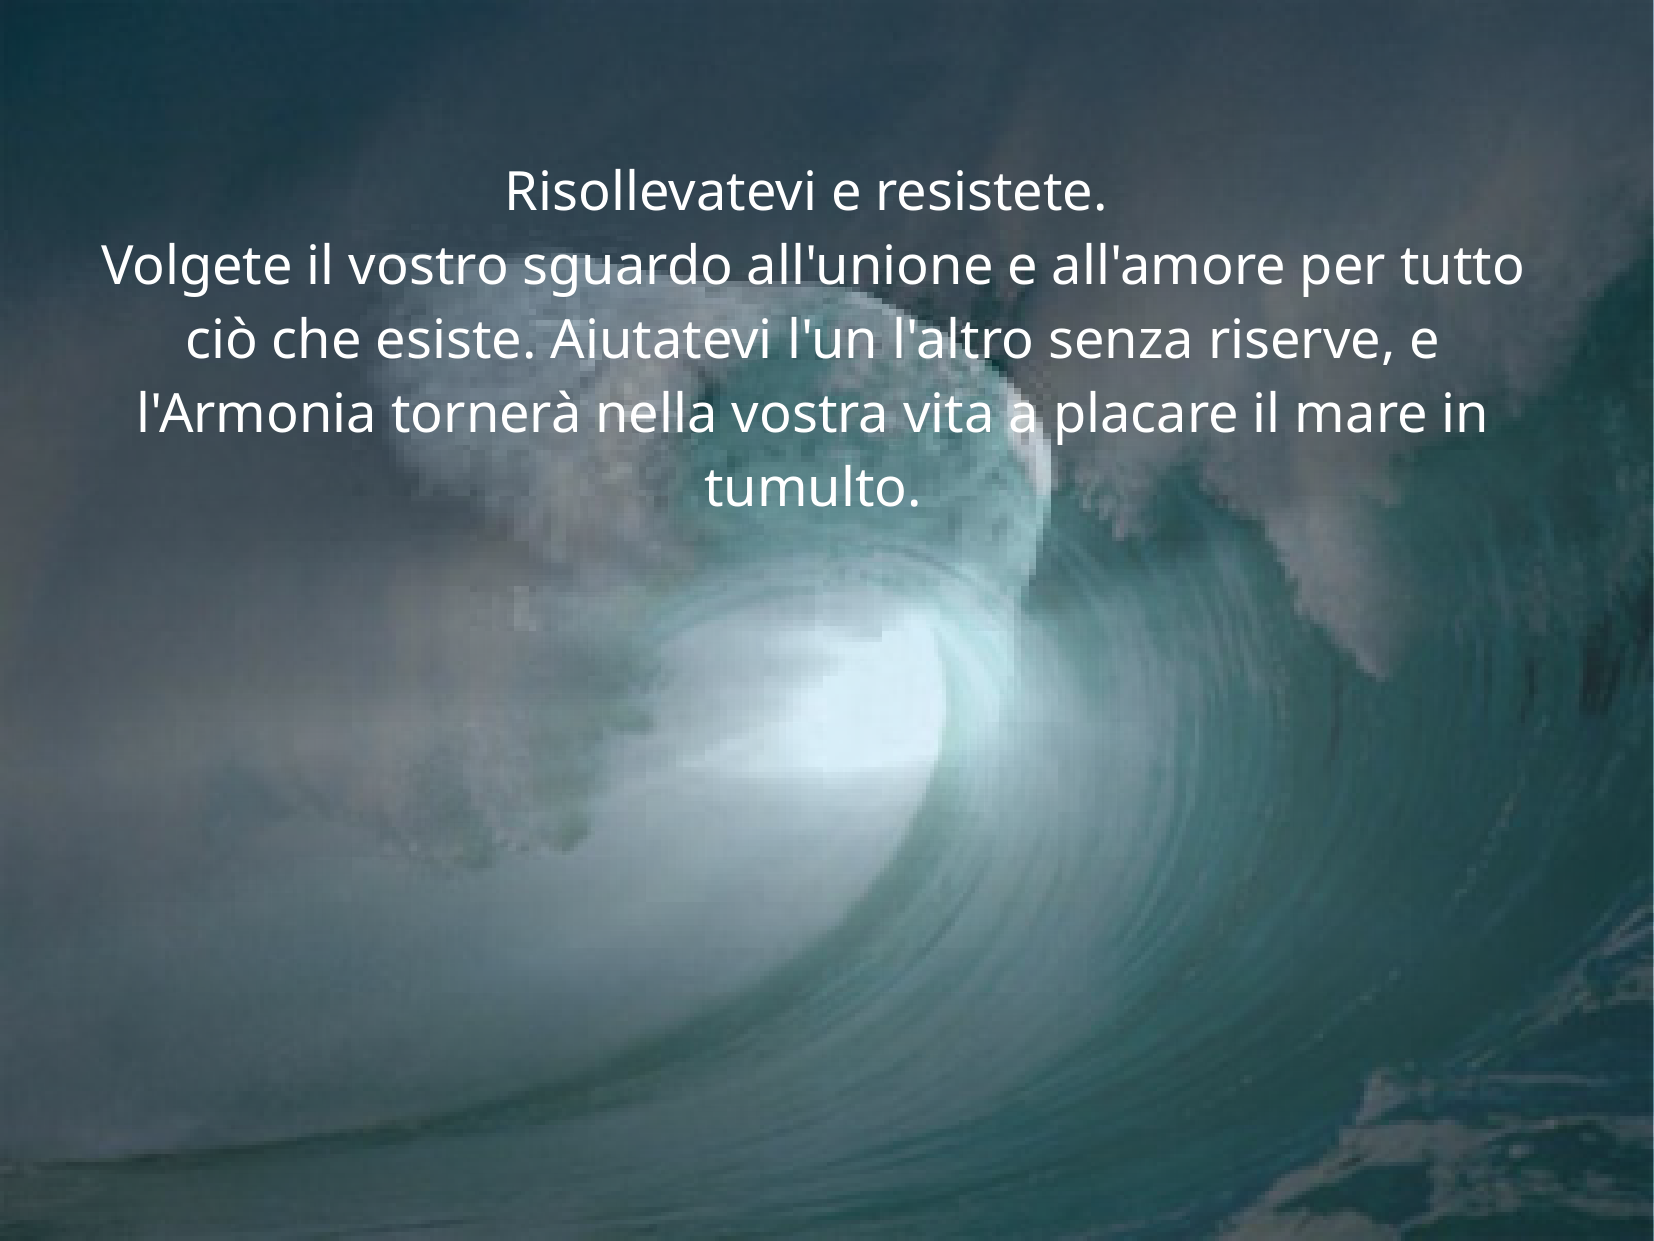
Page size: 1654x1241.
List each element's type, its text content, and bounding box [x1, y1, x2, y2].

title Risollevatevi e resistete. Volgete il vostro sguardo all'unione e all'amore per tutto ciò che esiste. Aiutatevi l'un l'altro senza riserve, e l'Armonia tornerà nella vostra vita a placare il mare in tumulto. [69, 161, 1558, 513]
picture [0, 0, 1654, 1241]
